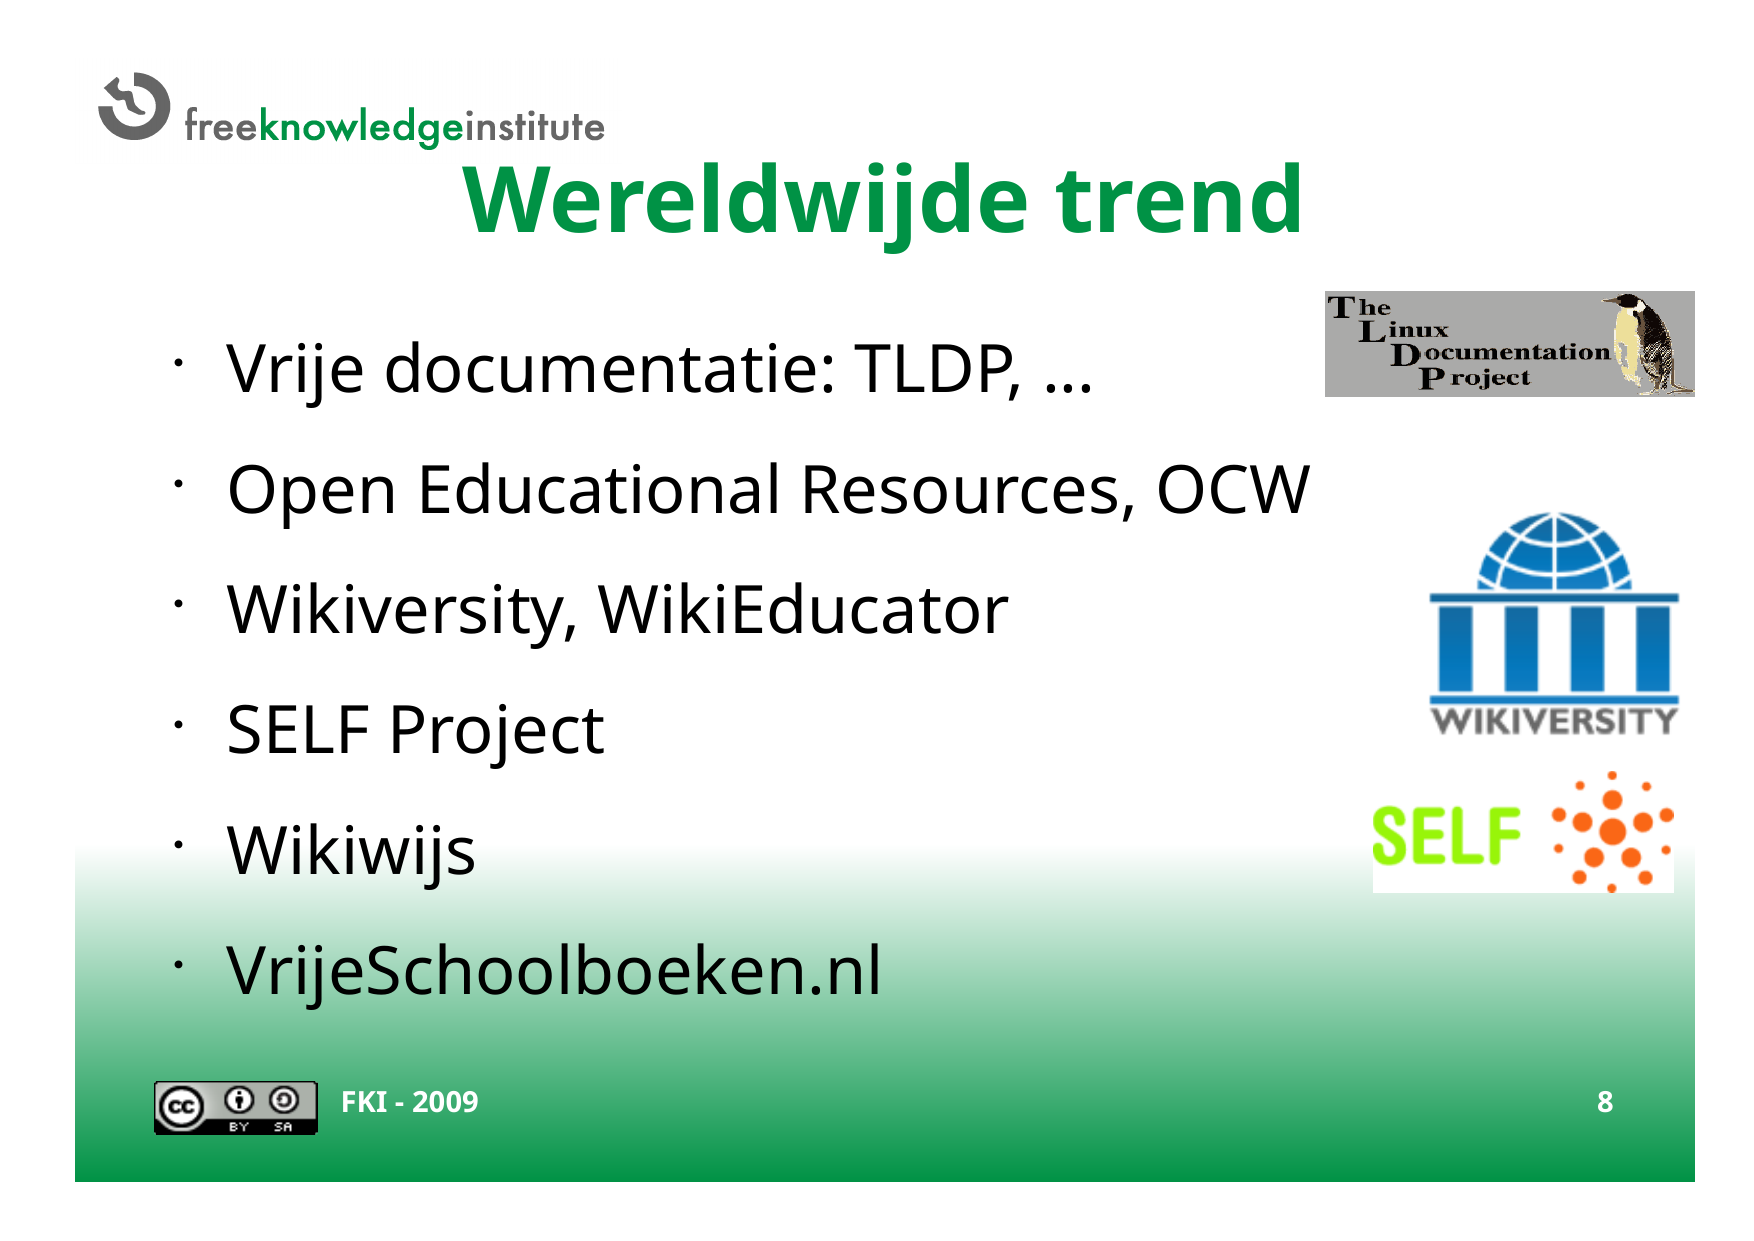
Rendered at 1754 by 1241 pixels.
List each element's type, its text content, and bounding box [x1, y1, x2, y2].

picture [154, 1081, 318, 1135]
list Vrije documentatie: TLDP, ... Open Educational Resources, OCW Wikiversity, WikiEducator SELF Project Wikiwijs VrijeSchoolboeken.nl [155, 321, 1614, 1063]
picture [75, 58, 622, 164]
title Wereldwijde trend [155, 103, 1614, 292]
picture [1413, 500, 1695, 748]
picture [1325, 291, 1695, 397]
picture [1373, 771, 1674, 893]
